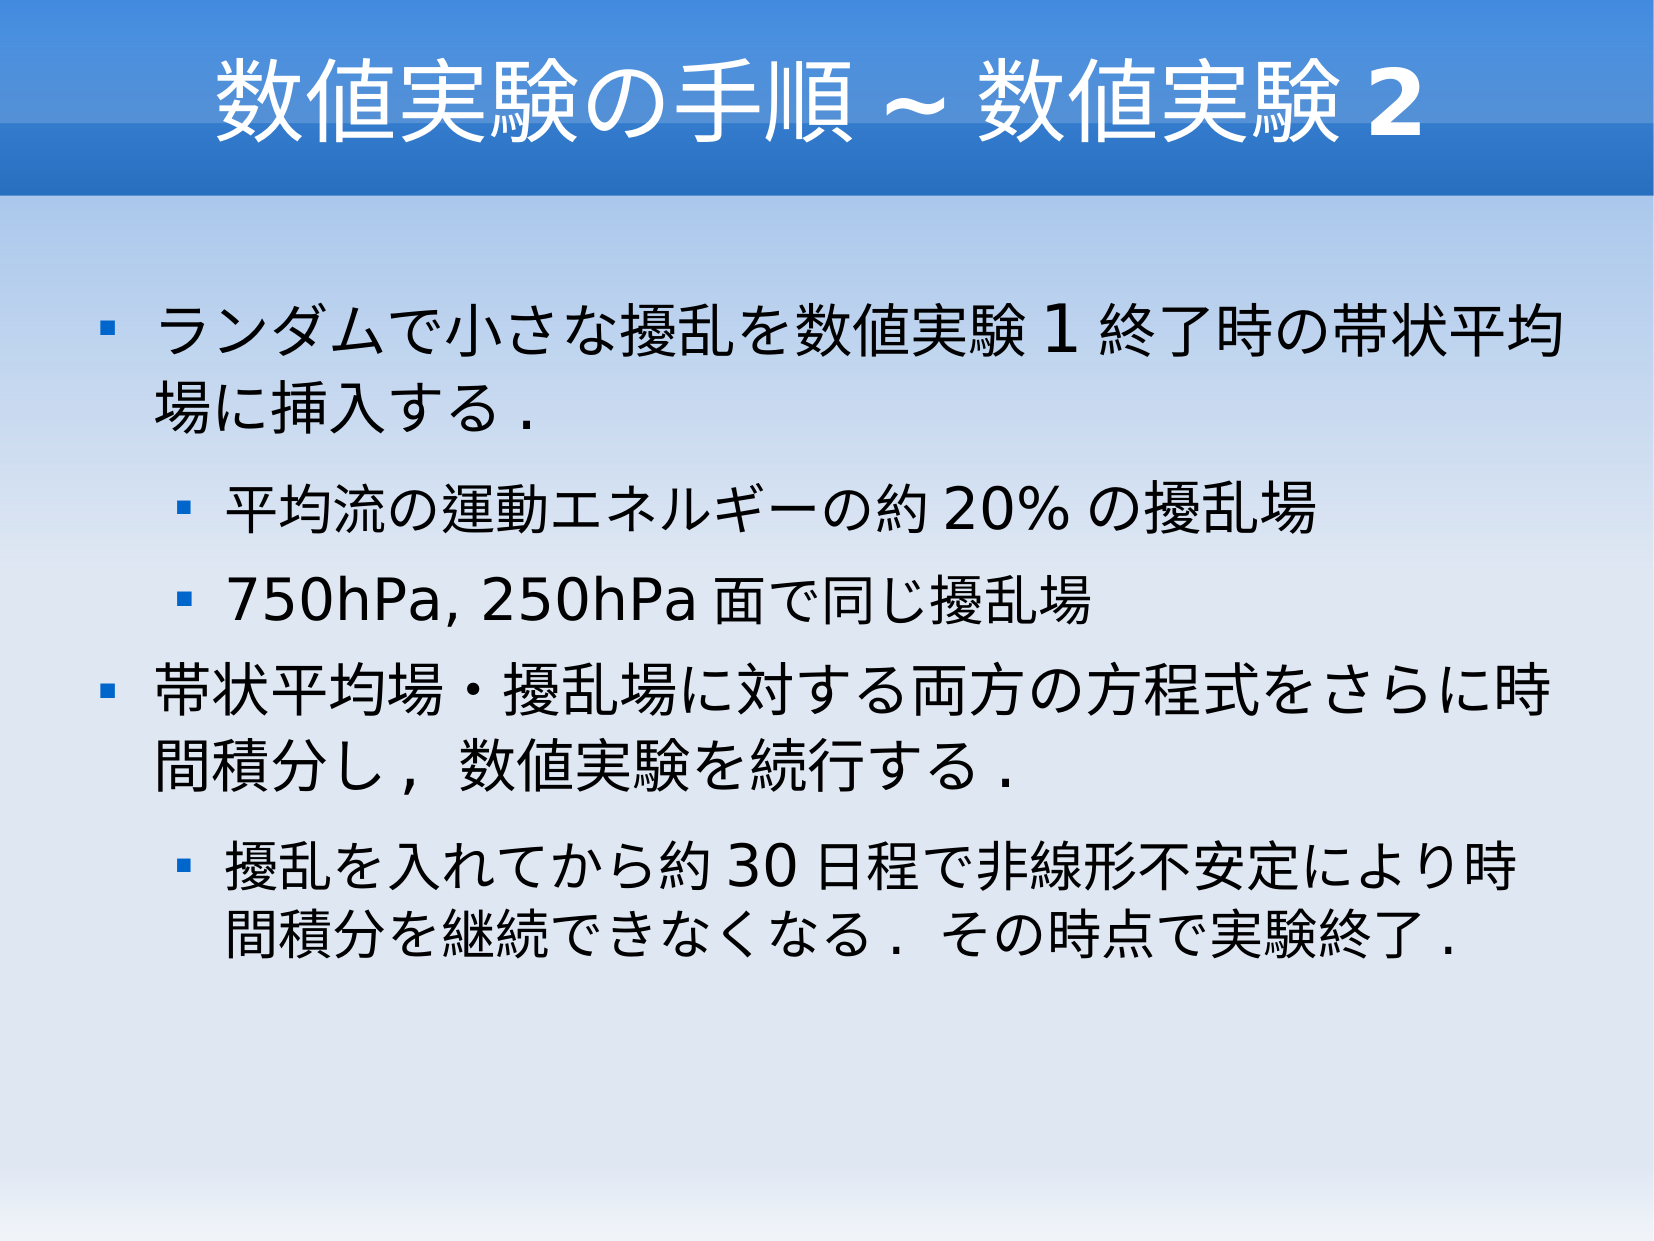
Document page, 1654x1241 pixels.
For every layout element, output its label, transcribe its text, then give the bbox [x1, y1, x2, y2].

title 数値実験の手順~数値実験2 [76, 7, 1565, 200]
list ランダムで小さな擾乱を数値実験1終了時の帯状平均場に挿入する. 平均流の運動エネルギーの約20%の擾乱場 750hPa, 250hPa面で同じ擾乱場 帯状平均場・擾乱場に対する両方の方程式をさらに時間積分し, 数値実験を続行する. 擾乱を入れてから約30日程で非線形不安定により時間積分を継続できなくなる. その時点で実験終了. [82, 290, 1571, 1094]
picture [0, 0, 1654, 1241]
